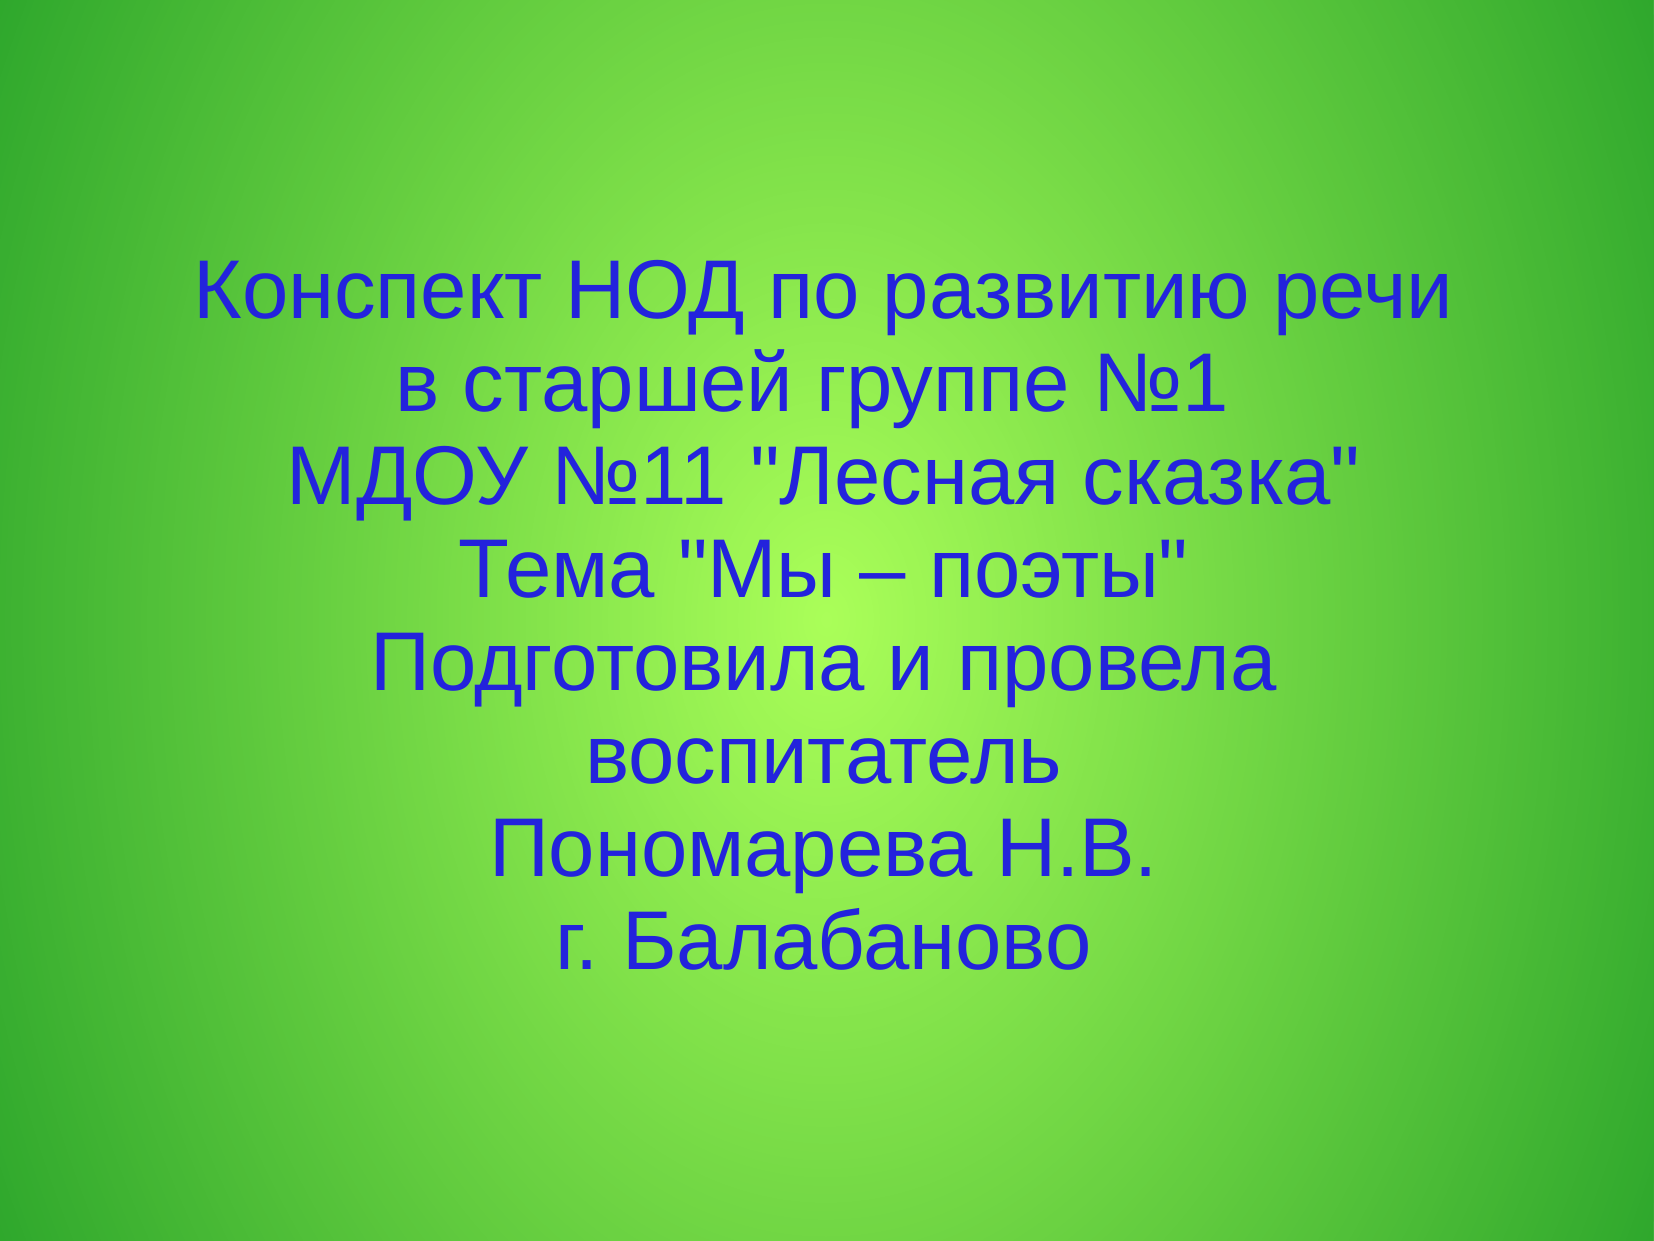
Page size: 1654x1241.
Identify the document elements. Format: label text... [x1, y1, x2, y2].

subtitle Конспект НОД по развитию речи в старшей группе №1 МДОУ №11 "Лесная сказка" Тема "Мы – поэты" Подготовила и провела воспитатель Пономарева Н.В. г. Балабаново [82, 49, 1565, 1182]
